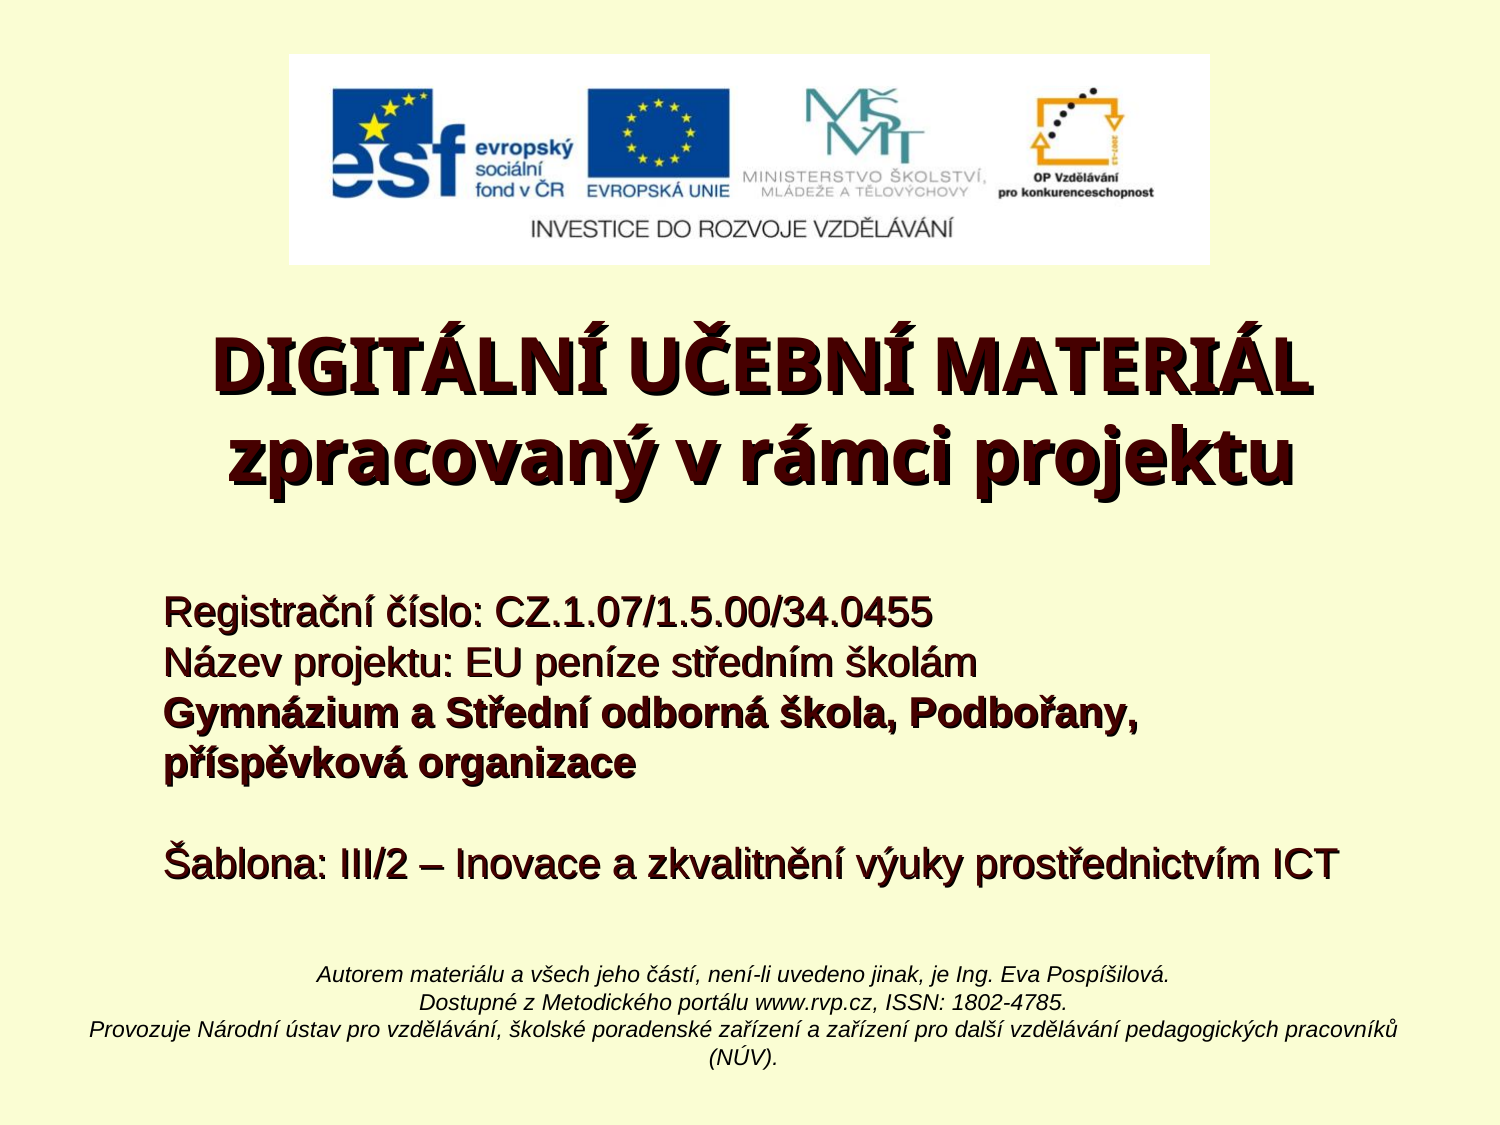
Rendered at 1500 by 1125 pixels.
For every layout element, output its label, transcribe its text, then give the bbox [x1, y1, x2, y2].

title DIGITÁLNÍ UČEBNÍ MATERIÁL zpracovaný v rámci projektu [100, 290, 1424, 504]
text_box Registrační číslo: CZ.1.07/1.5.00/34.0455 Název projektu: EU peníze středním školám Gymnázium a Střední odborná škola, Podbořany, příspěvková organizace Šablona: III/2 – Inovace a zkvalitnění výuky prostřednictvím ICT [147, 586, 1376, 934]
picture [289, 54, 1210, 265]
text_box Autorem materiálu a všech jeho částí, není-li uvedeno jinak, je Ing. Eva Pospíšilová. Dostupné z Metodického portálu www.rvp.cz, ISSN: 1802-4785. Provozuje Národní ústav pro vzdělávání, školské poradenské zařízení a zařízení pro další vzdělávání pedagogických pracovníků (NÚV). [41, 952, 1447, 1078]
